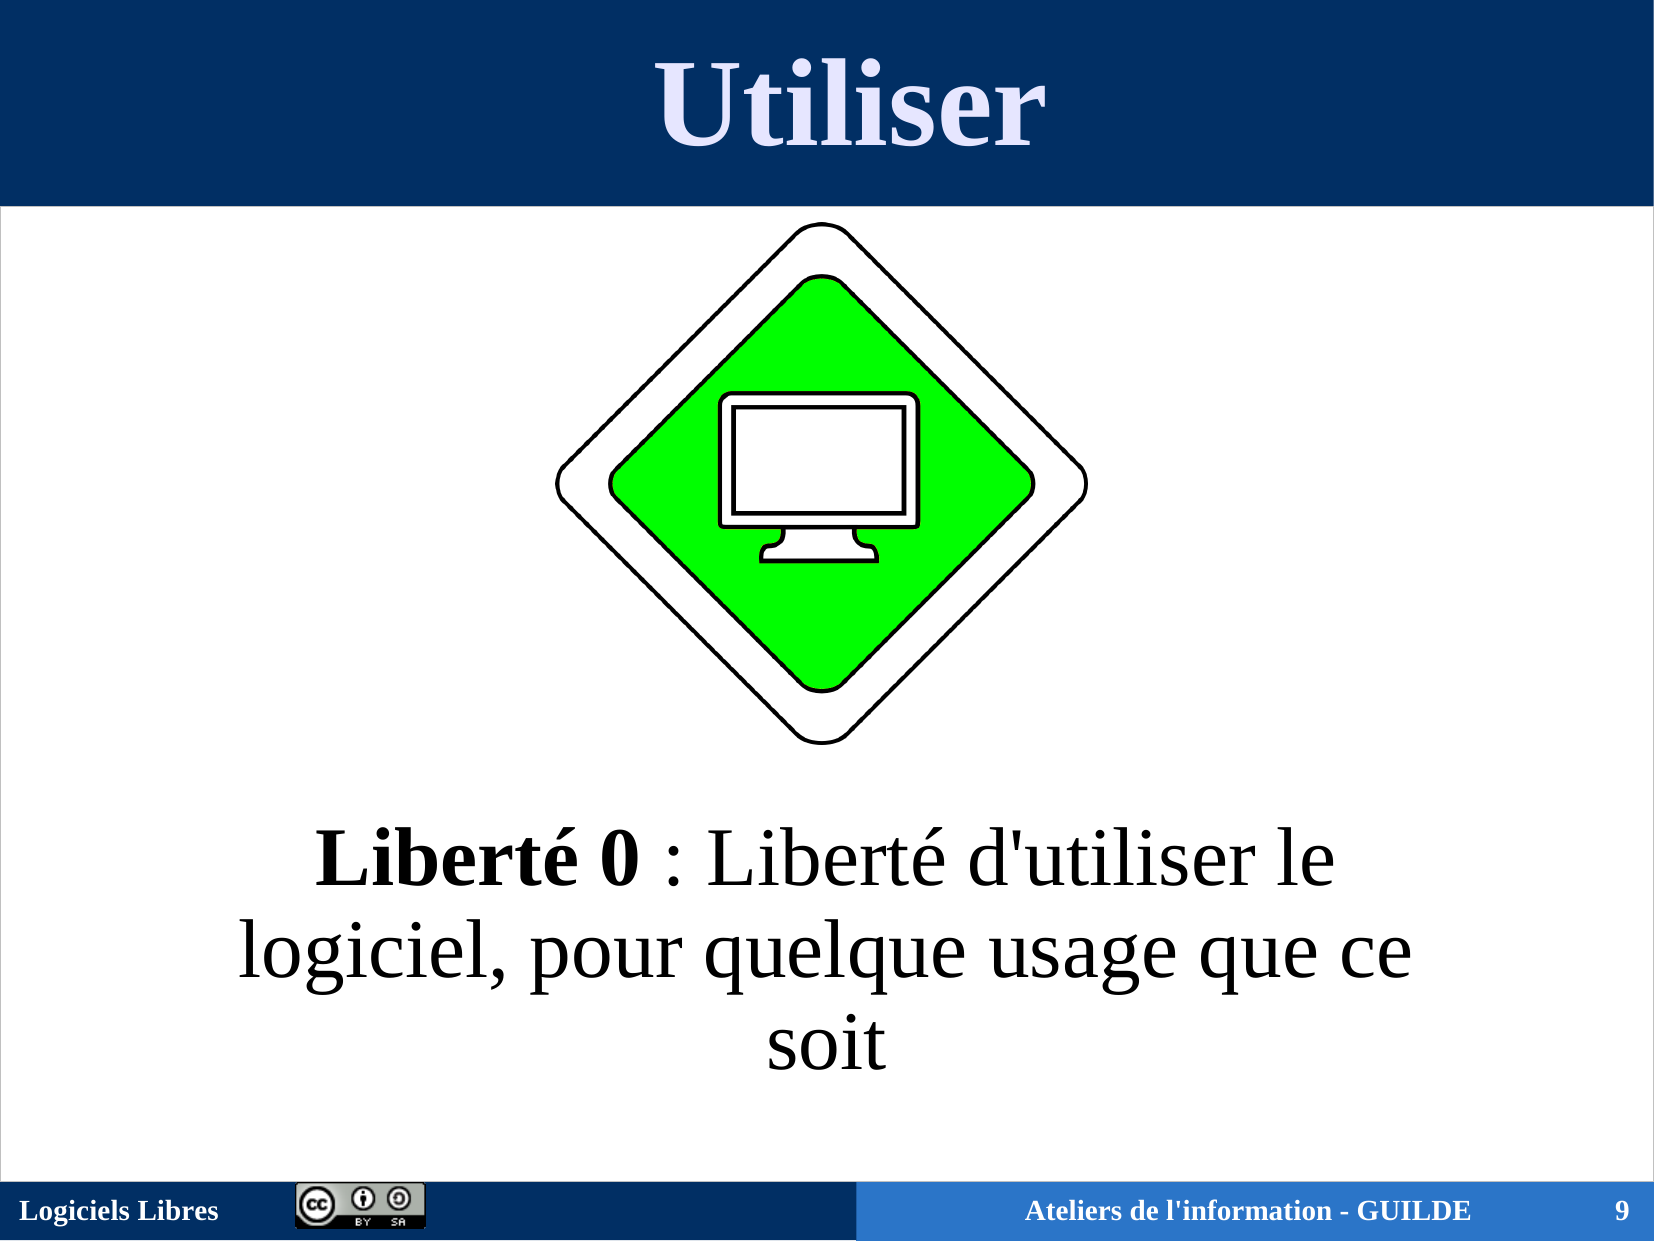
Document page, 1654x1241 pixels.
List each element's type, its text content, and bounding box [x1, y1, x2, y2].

title Utiliser [76, 0, 1565, 208]
text_box Liberté 0 : Liberté d'utiliser le logiciel, pour quelque usage que ce soit [200, 810, 1453, 1088]
picture [295, 1182, 426, 1229]
picture [555, 222, 1088, 745]
